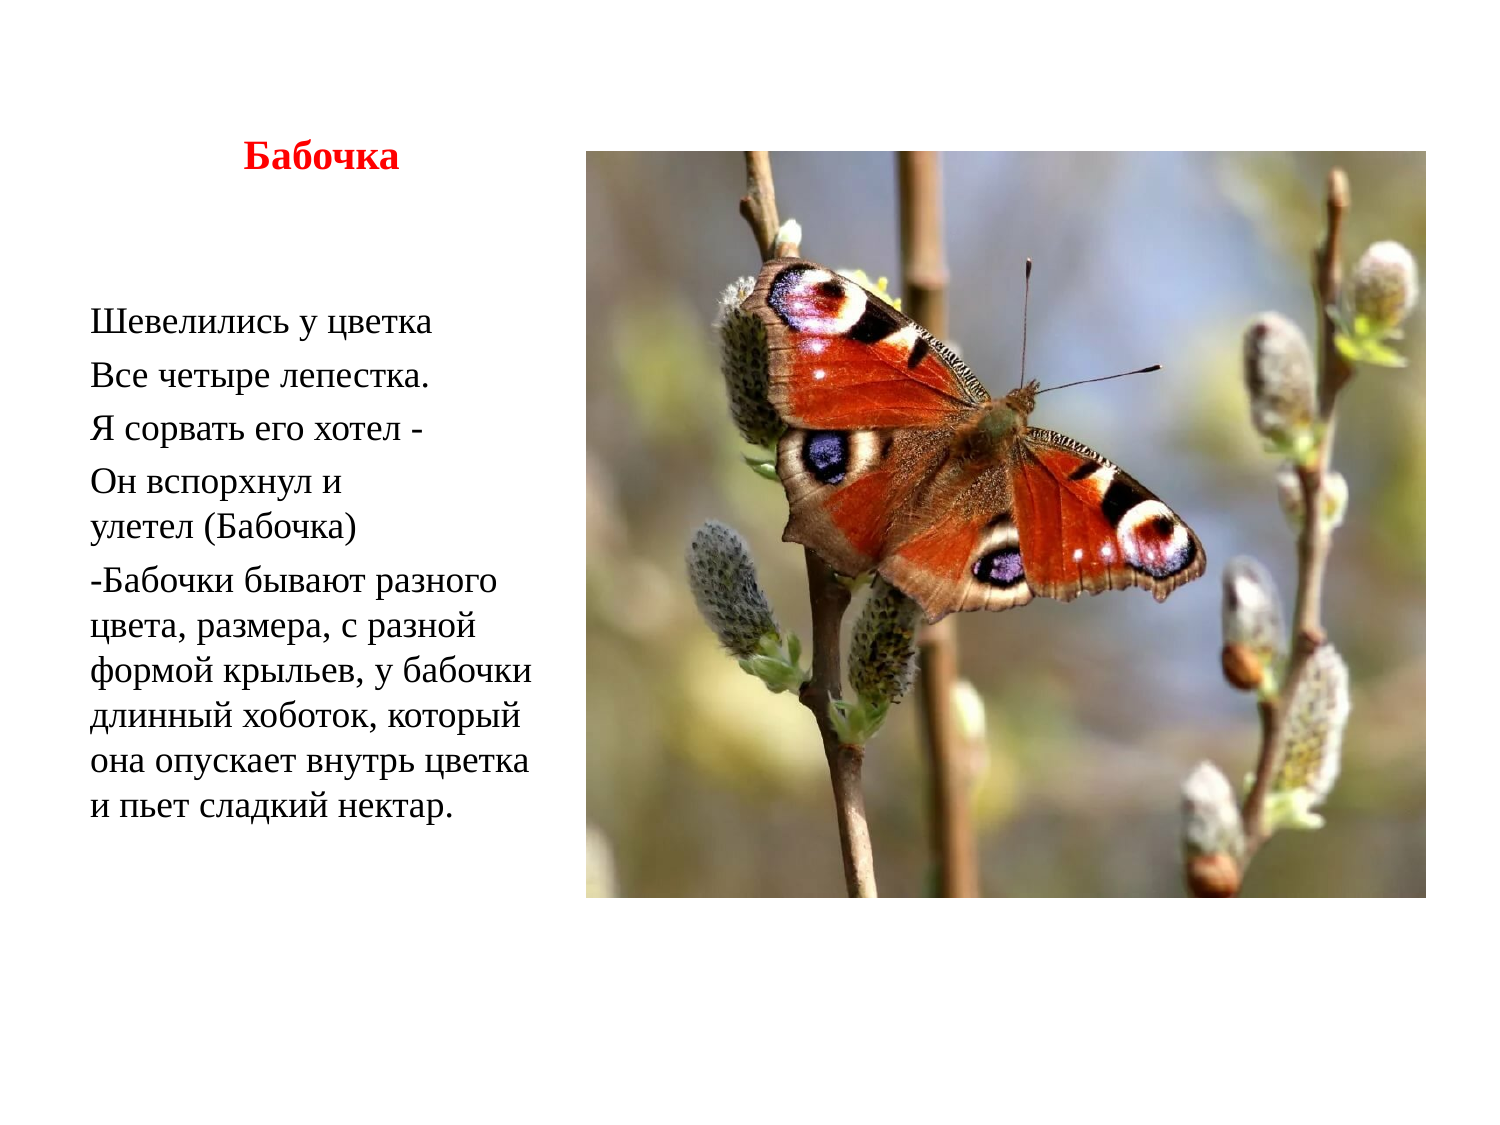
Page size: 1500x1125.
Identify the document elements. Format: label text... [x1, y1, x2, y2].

list Шевелились у цветка Все четыре лепестка. Я сорвать его хотел - Он вспорхнул и улетел (Бабочка) -Бабочки бывают разного цвета, размера, с разной формой крыльев, у бабочки длинный хоботок, который она опускает внутрь цветка и пьет сладкий нектар. [75, 235, 569, 1005]
title Бабочка [75, 44, 569, 235]
picture [586, 151, 1426, 898]
